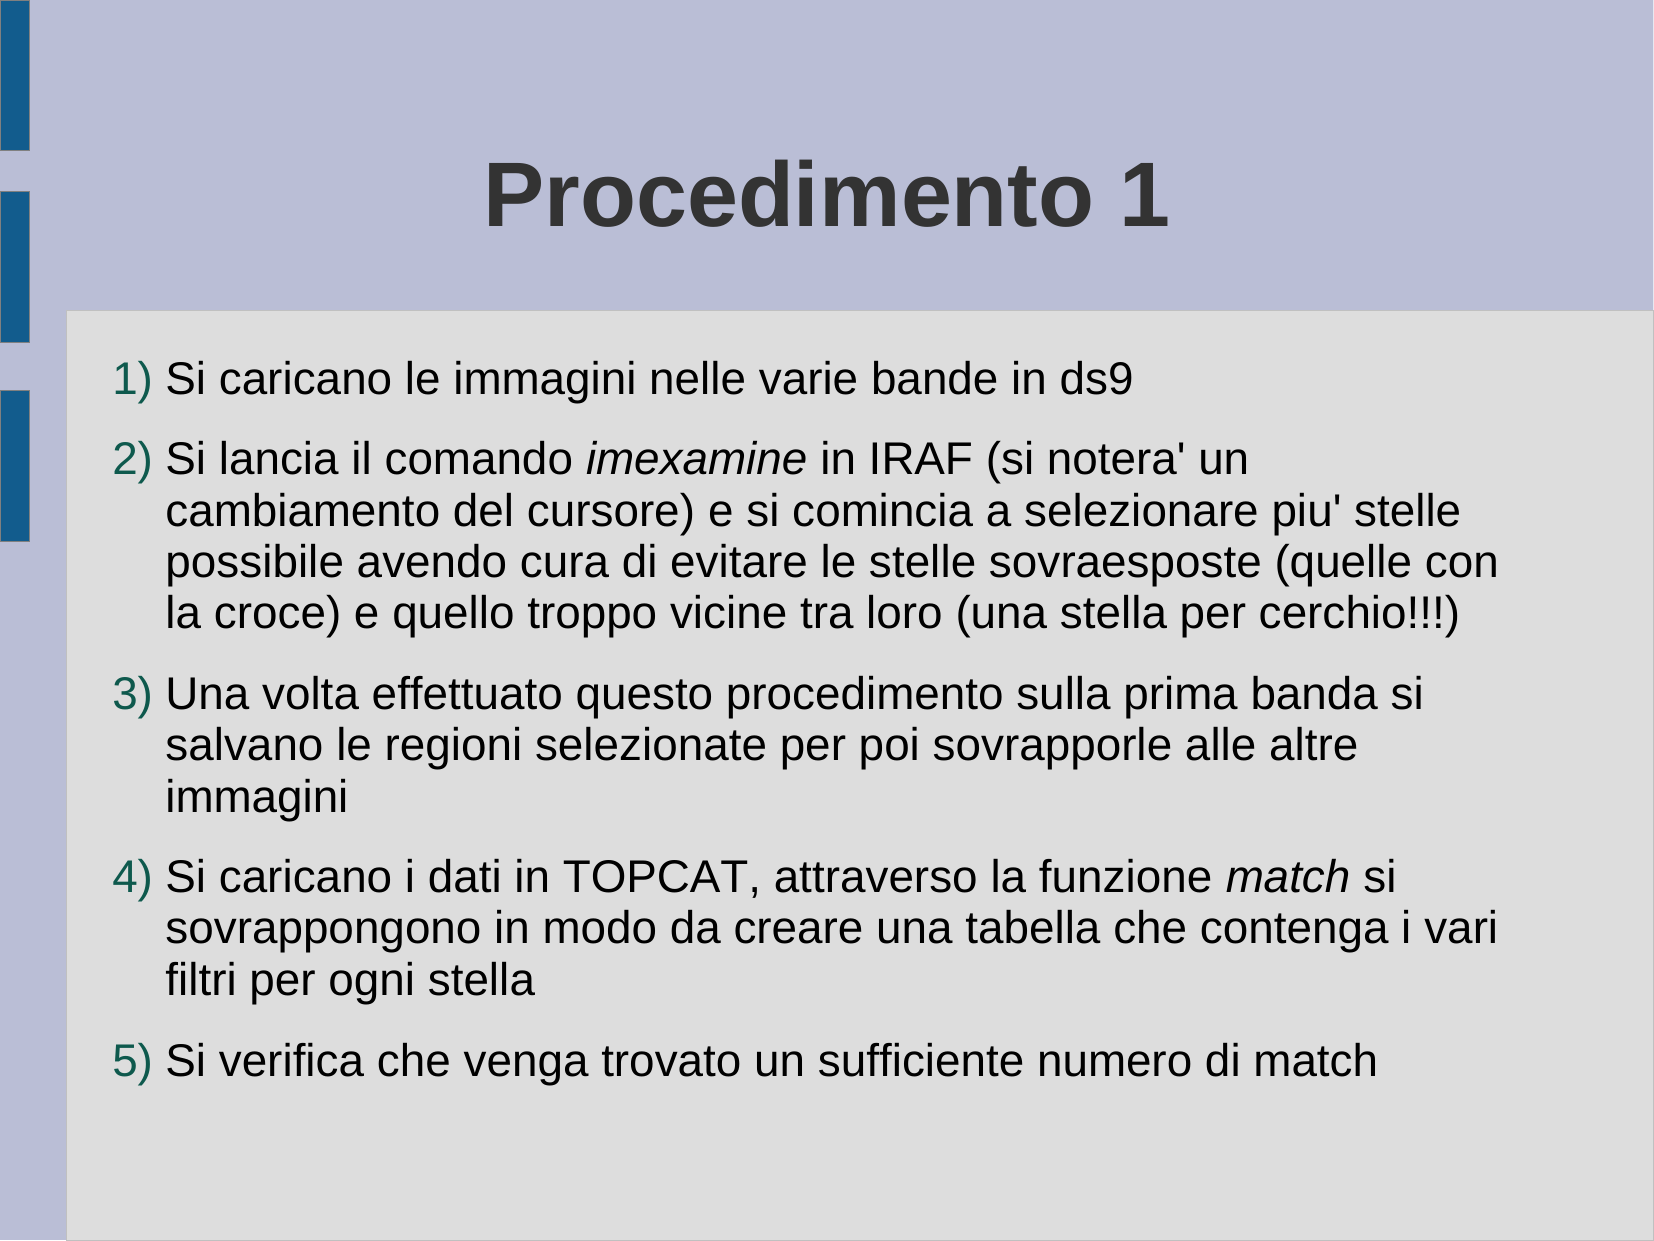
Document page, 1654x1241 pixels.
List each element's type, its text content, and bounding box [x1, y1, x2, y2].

title Procedimento 1 [121, 91, 1534, 299]
list Si caricano le immagini nelle varie bande in ds9 Si lancia il comando imexamine in IRAF (si notera' un cambiamento del cursore) e si comincia a selezionare piu' stelle possibile avendo cura di evitare le stelle sovraesposte (quelle con la croce) e quello troppo vicine tra loro (una stella per cerchio!!!) Una volta effettuato questo procedimento sulla prima banda si salvano le regioni selezionate per poi sovrapporle alle altre immagini Si caricano i dati in TOPCAT, attraverso la funzione match si sovrappongono in modo da creare una tabella che contenga i vari filtri per ogni stella Si verifica che venga trovato un sufficiente numero di match [94, 352, 1507, 1217]
